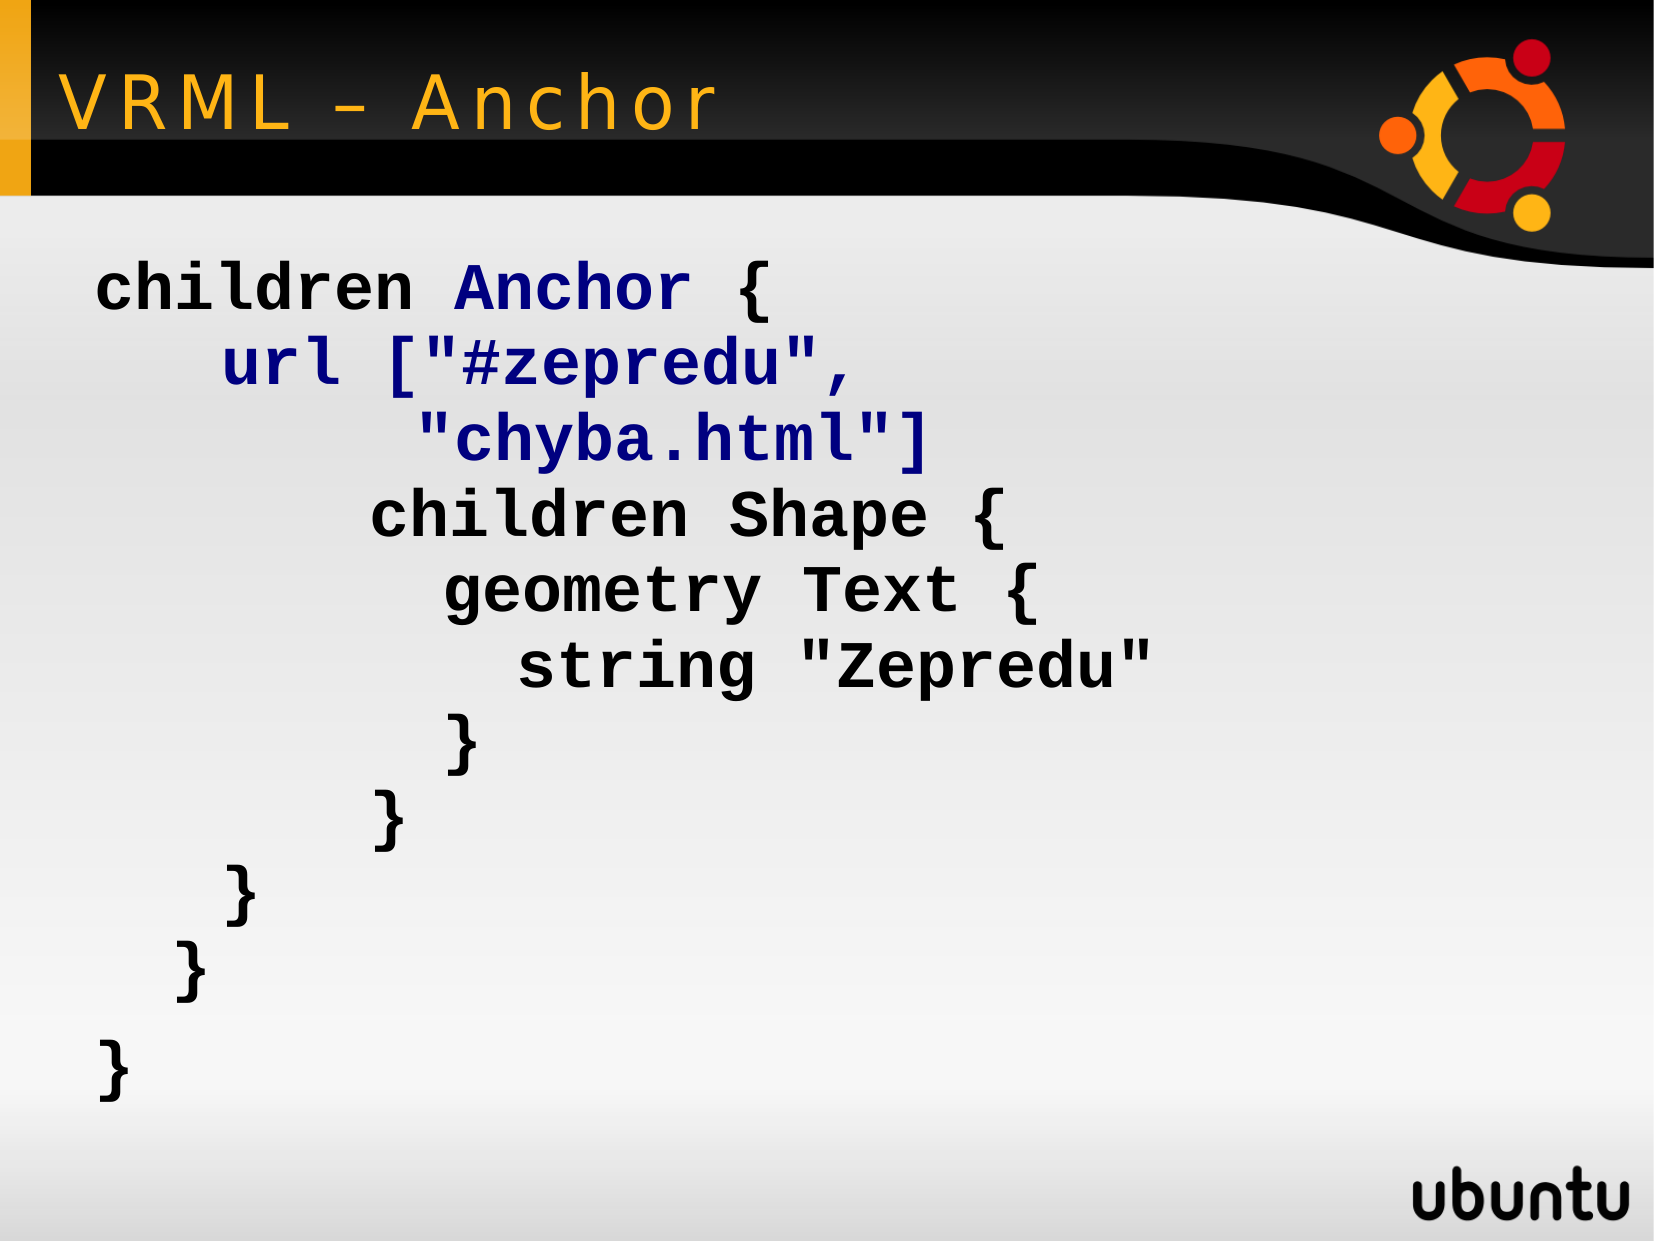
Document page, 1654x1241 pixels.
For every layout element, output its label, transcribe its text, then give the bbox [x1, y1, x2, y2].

title VRML – Anchor [59, 29, 1270, 178]
list children Anchor { url ["#zepredu", "chyba.html"] children Shape { geometry Text { string "Zepredu" } } } } } [76, 253, 1565, 1109]
picture [0, 0, 1654, 1241]
